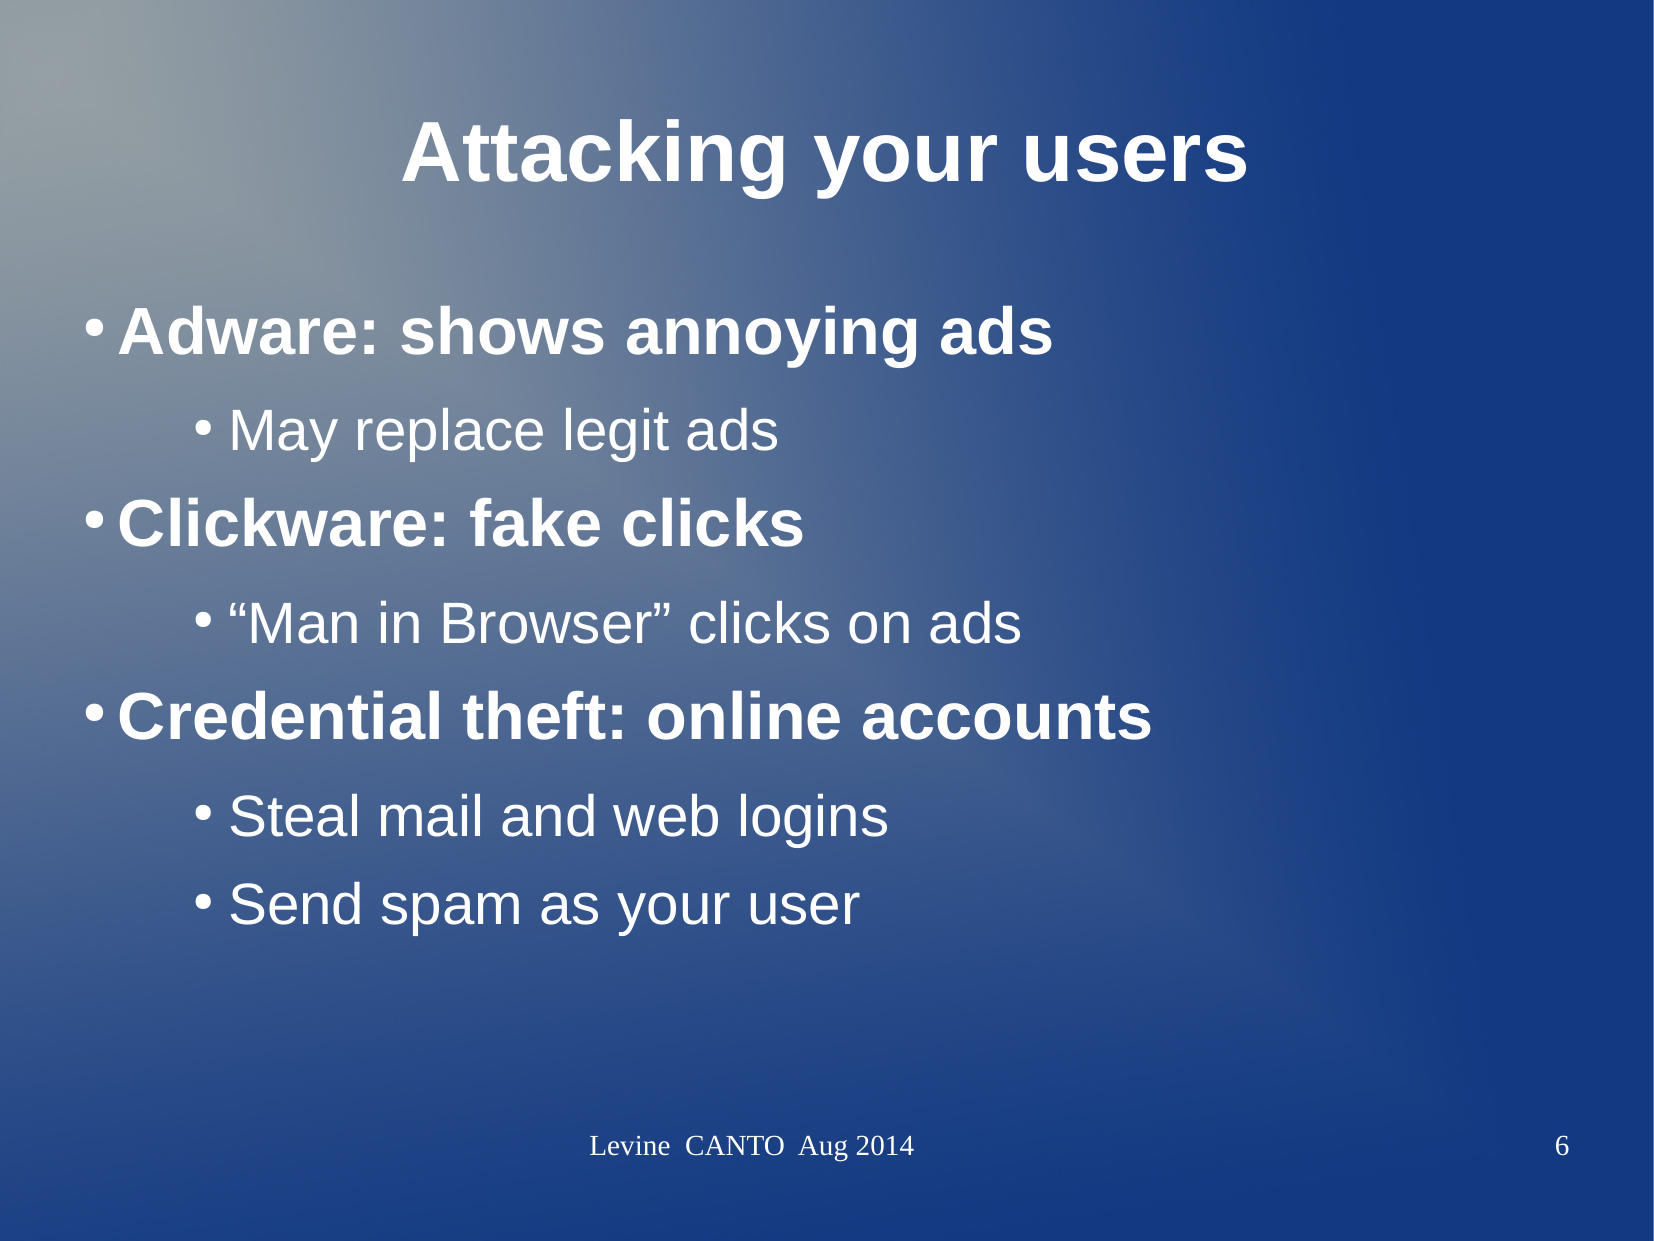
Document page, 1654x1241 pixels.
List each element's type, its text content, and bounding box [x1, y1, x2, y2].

picture [0, 0, 1654, 1241]
list Adware: shows annoying ads May replace legit ads Clickware: fake clicks “Man in Browser” clicks on ads Credential theft: online accounts Steal mail and web logins Send spam as your user [82, 290, 1570, 1108]
title Attacking your users [82, 49, 1570, 256]
